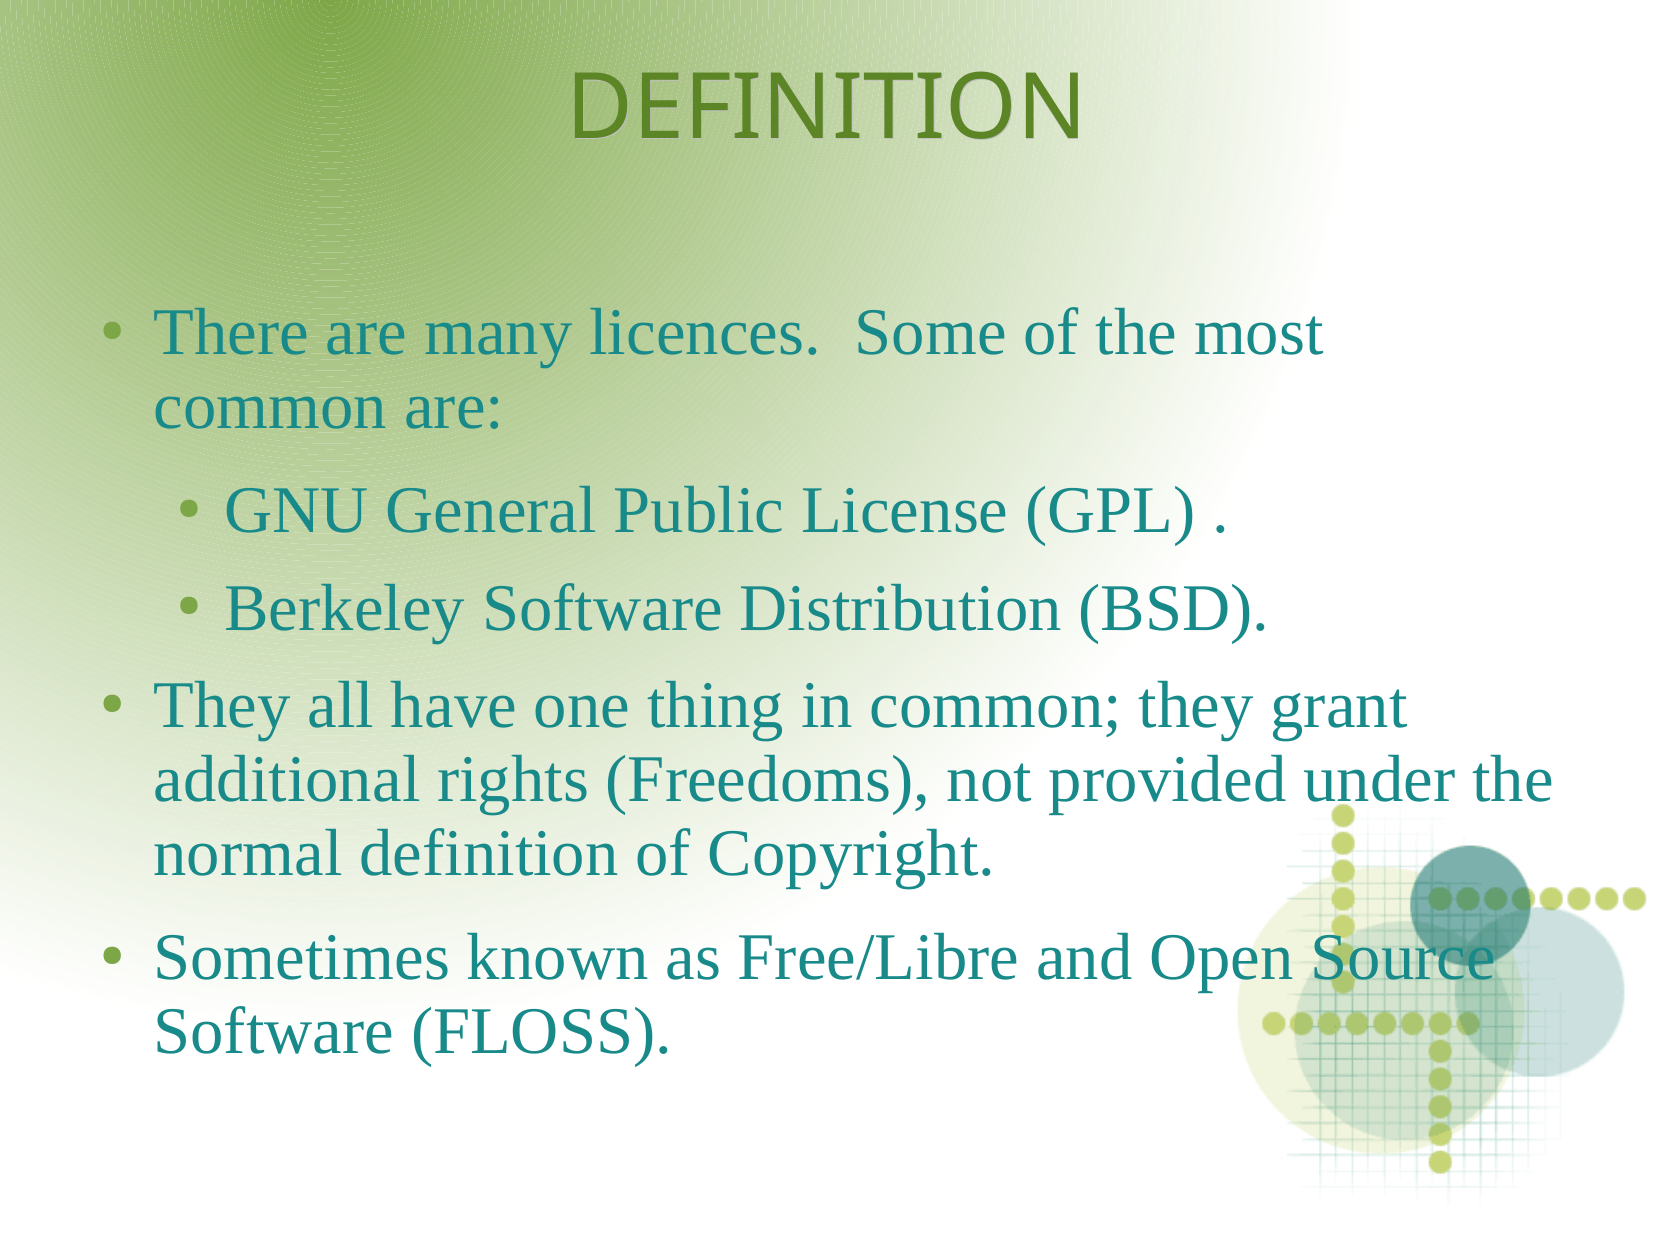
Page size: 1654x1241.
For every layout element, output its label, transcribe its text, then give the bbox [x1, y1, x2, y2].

list There are many licences. Some of the most common are: GNU General Public License (GPL) . Berkeley Software Distribution (BSD). They all have one thing in common; they grant additional rights (Freedoms), not provided under the normal definition of Copyright. Sometimes known as Free/Libre and Open Source Software (FLOSS). [82, 295, 1571, 1205]
picture [1224, 792, 1654, 1211]
title DEFINITION [59, 29, 1595, 178]
